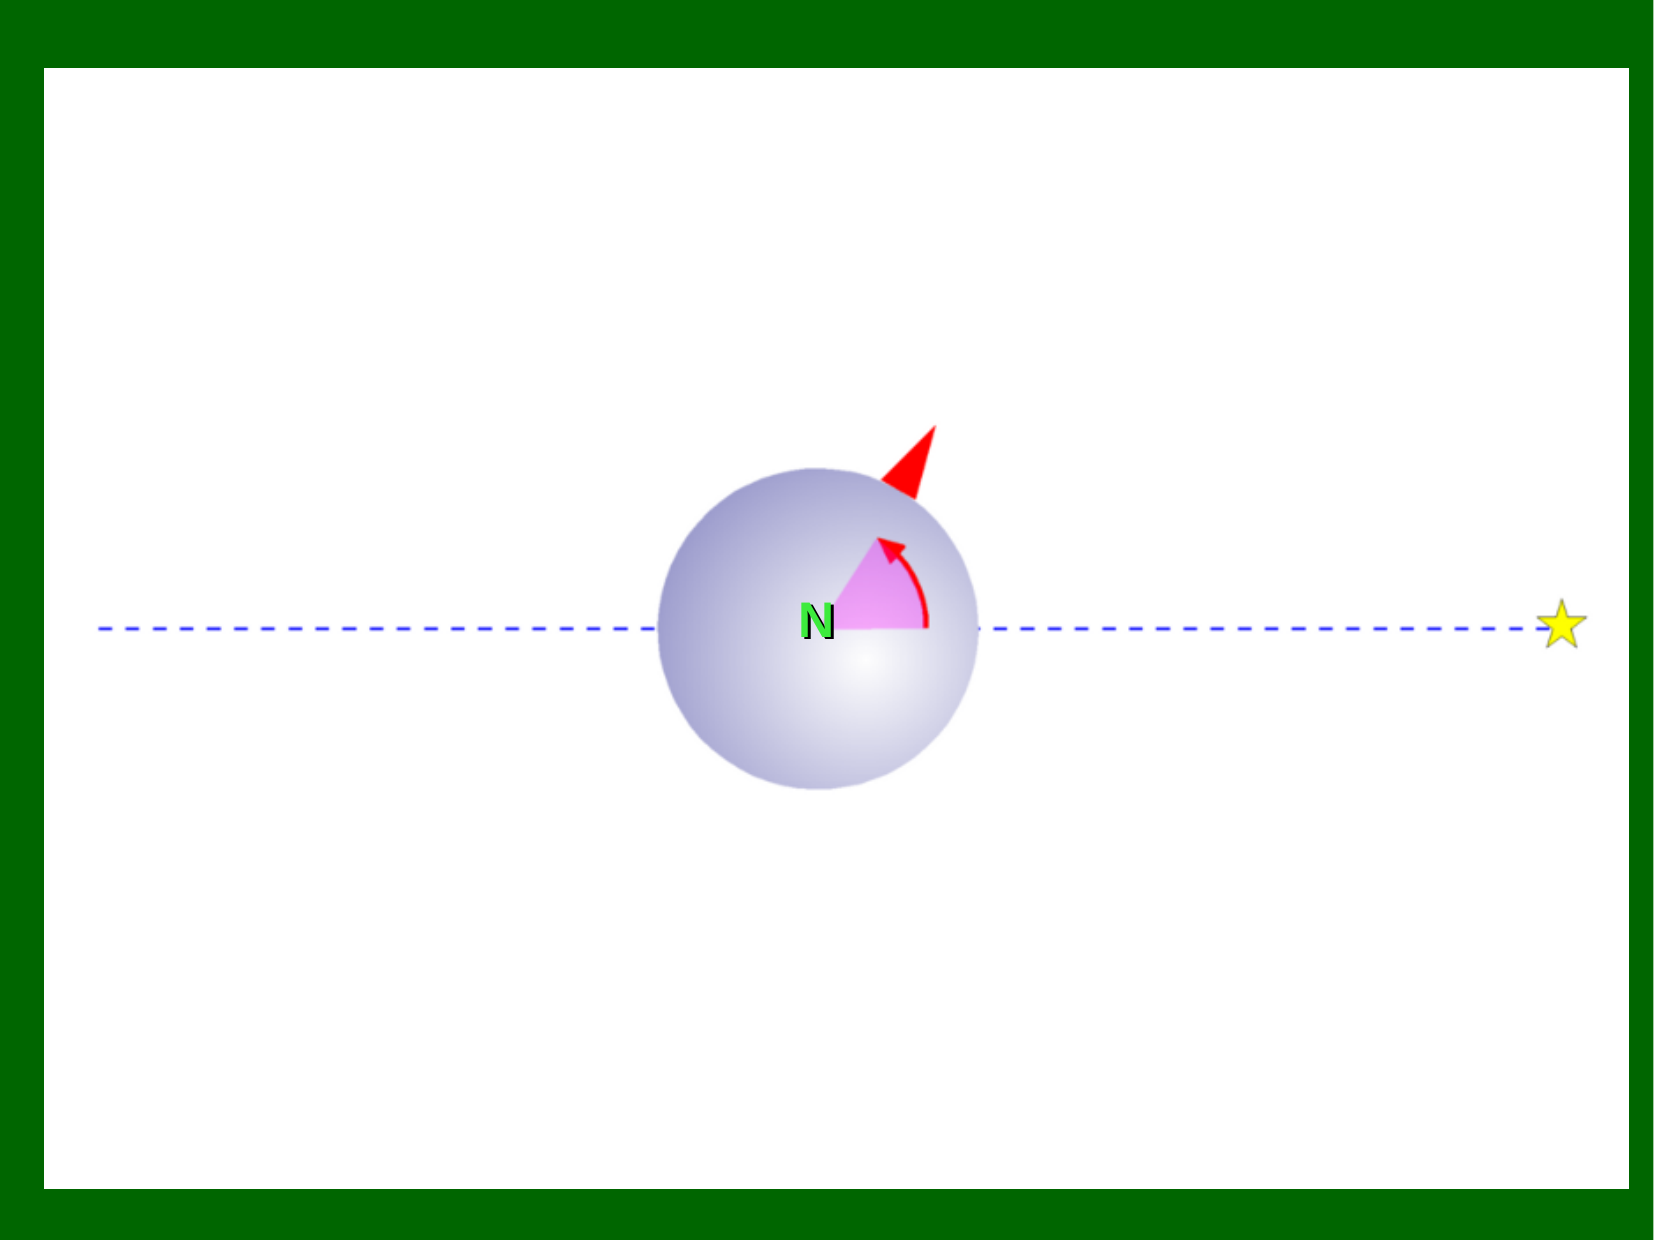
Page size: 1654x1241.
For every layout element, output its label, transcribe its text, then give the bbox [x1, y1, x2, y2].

picture [44, 68, 1629, 1189]
text_box N [783, 585, 850, 656]
